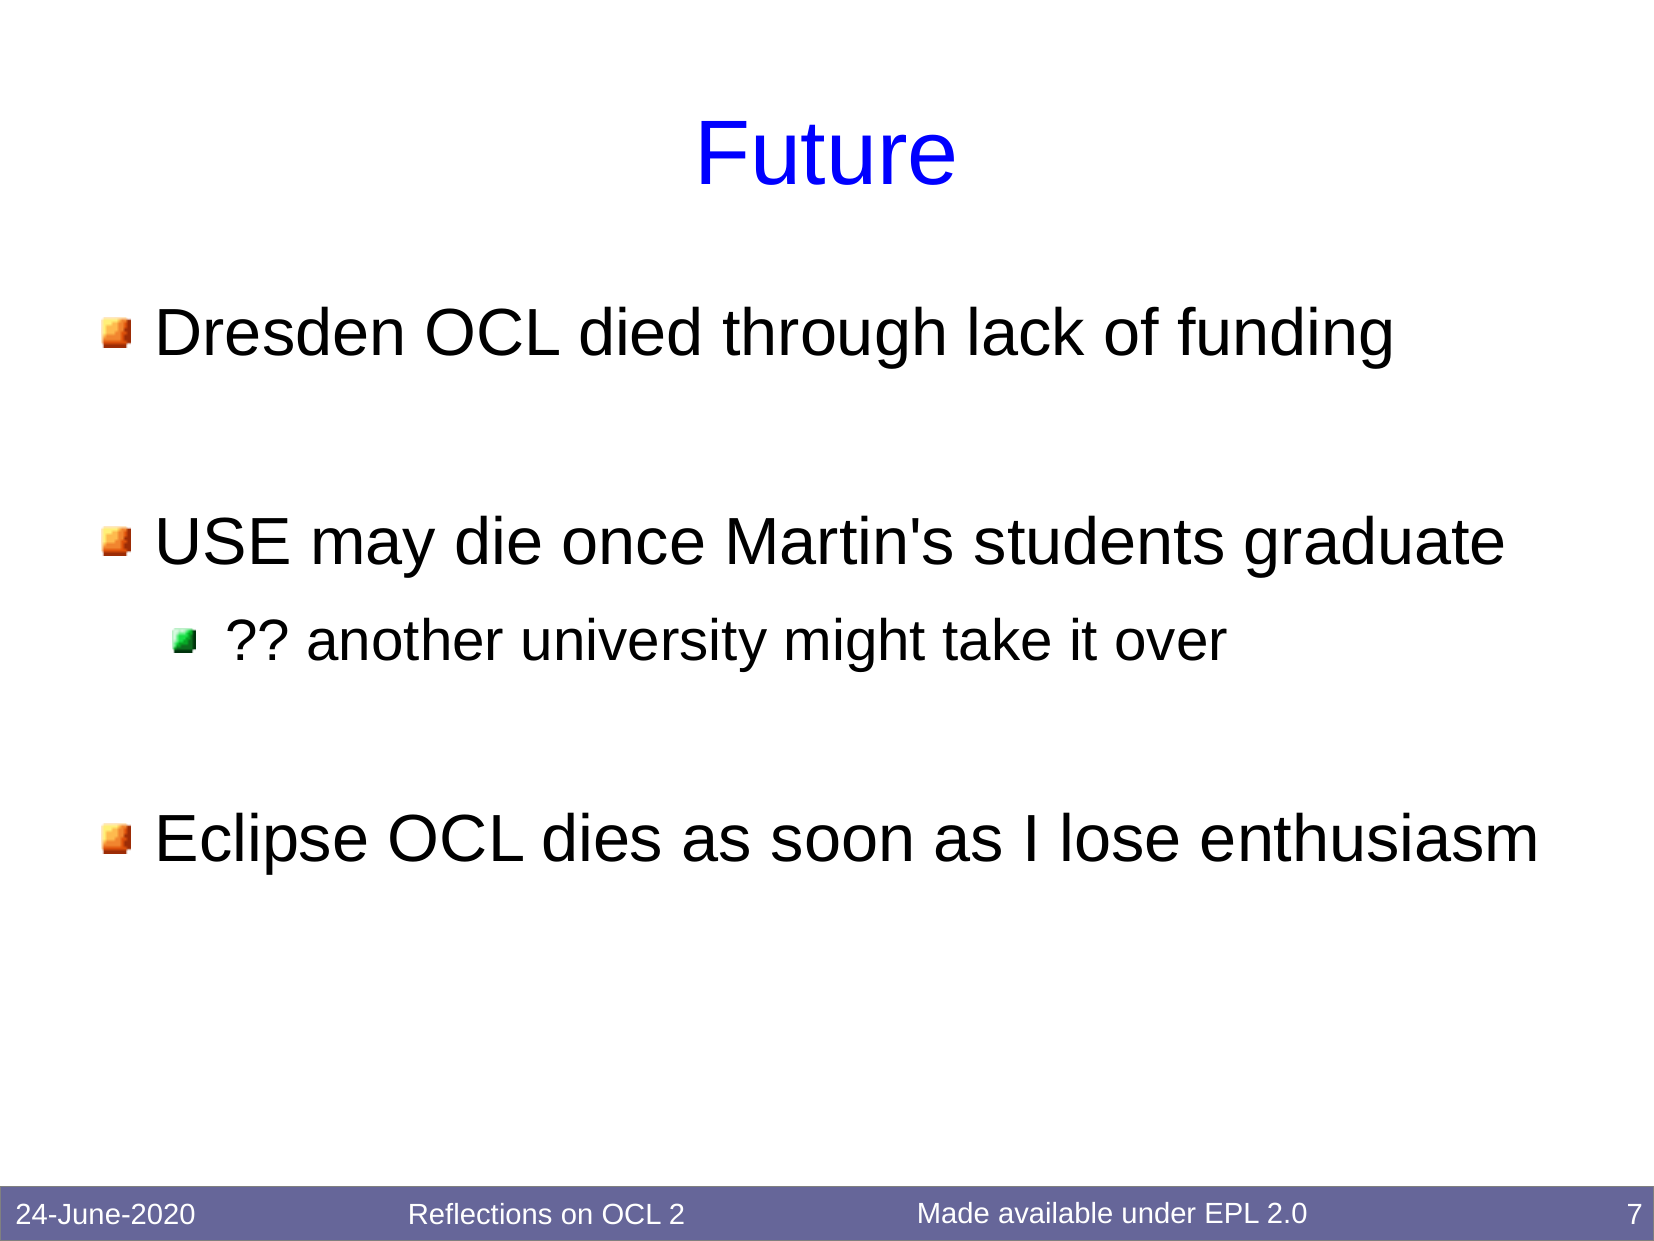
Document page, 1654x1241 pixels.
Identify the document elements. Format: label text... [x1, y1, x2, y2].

title Future [82, 49, 1571, 257]
list Dresden OCL died through lack of funding USE may die once Martin's students graduate ?? another university might take it over Eclipse OCL dies as soon as I lose enthusiasm [83, 295, 1572, 1015]
